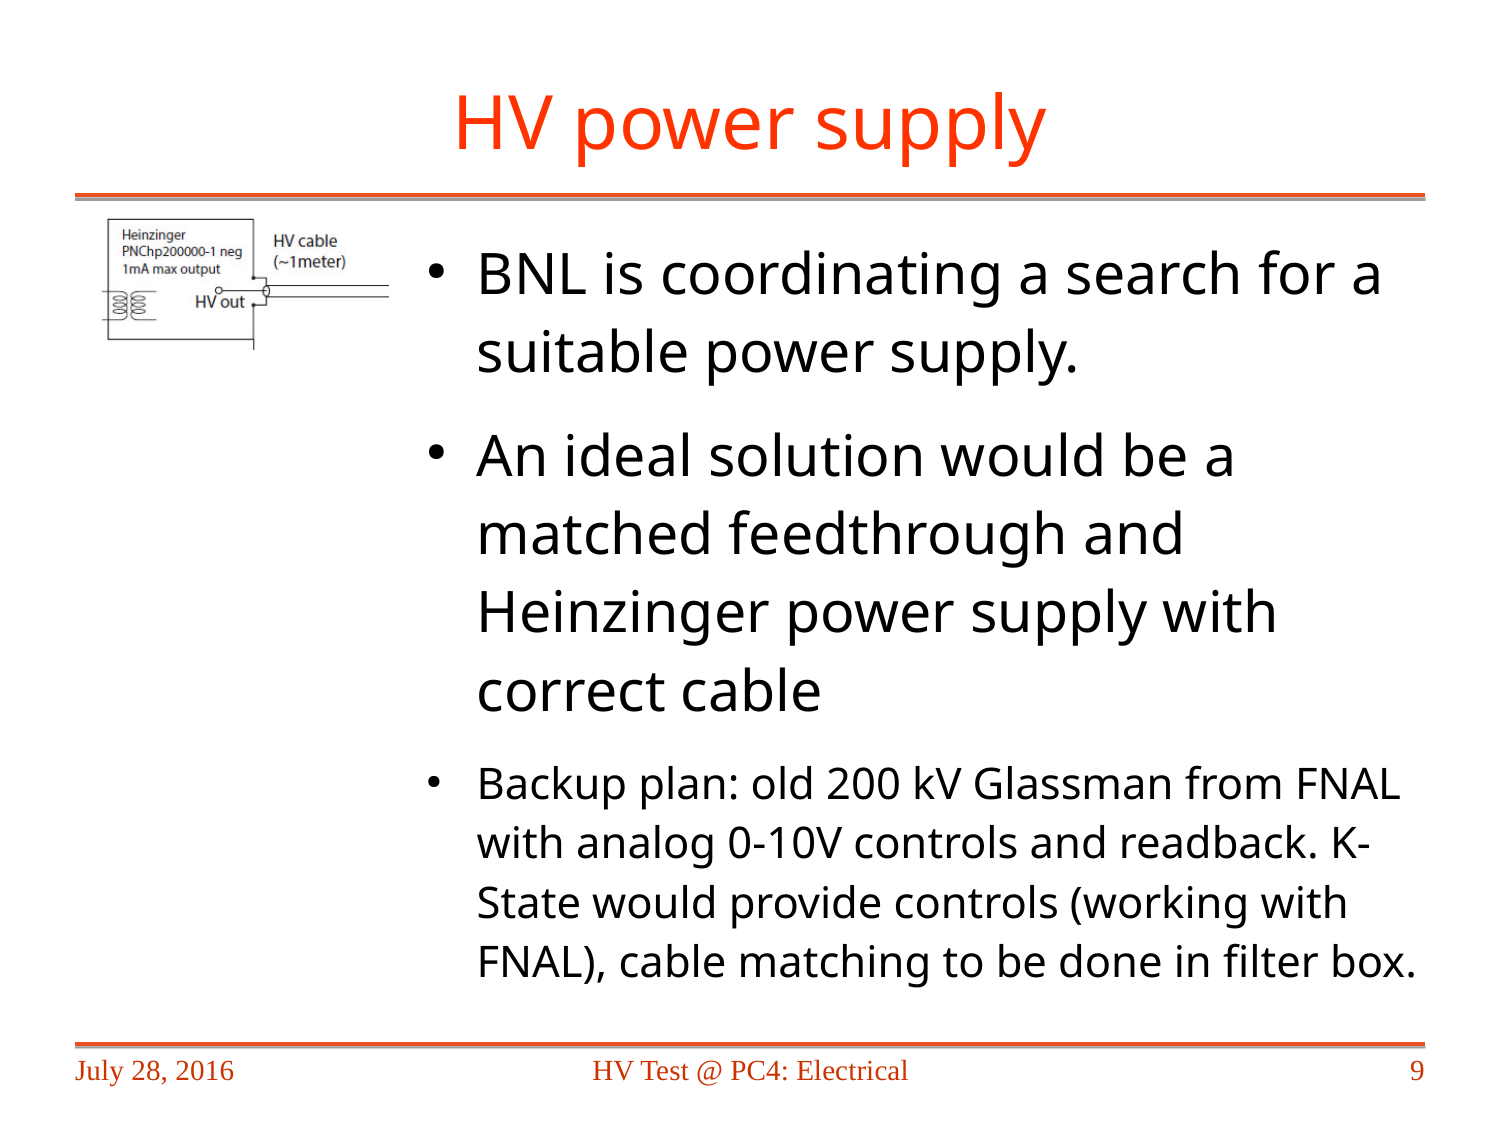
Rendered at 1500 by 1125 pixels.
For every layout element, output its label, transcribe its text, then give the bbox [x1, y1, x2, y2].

picture [75, 215, 389, 350]
list BNL is coordinating a search for a suitable power supply. An ideal solution would be a matched feedthrough and Heinzinger power supply with correct cable Backup plan: old 200 kV Glassman from FNAL with analog 0-10V controls and readback. K-State would provide controls (working with FNAL), cable matching to be done in filter box. [409, 232, 1425, 1002]
title HV power supply [75, 44, 1425, 196]
